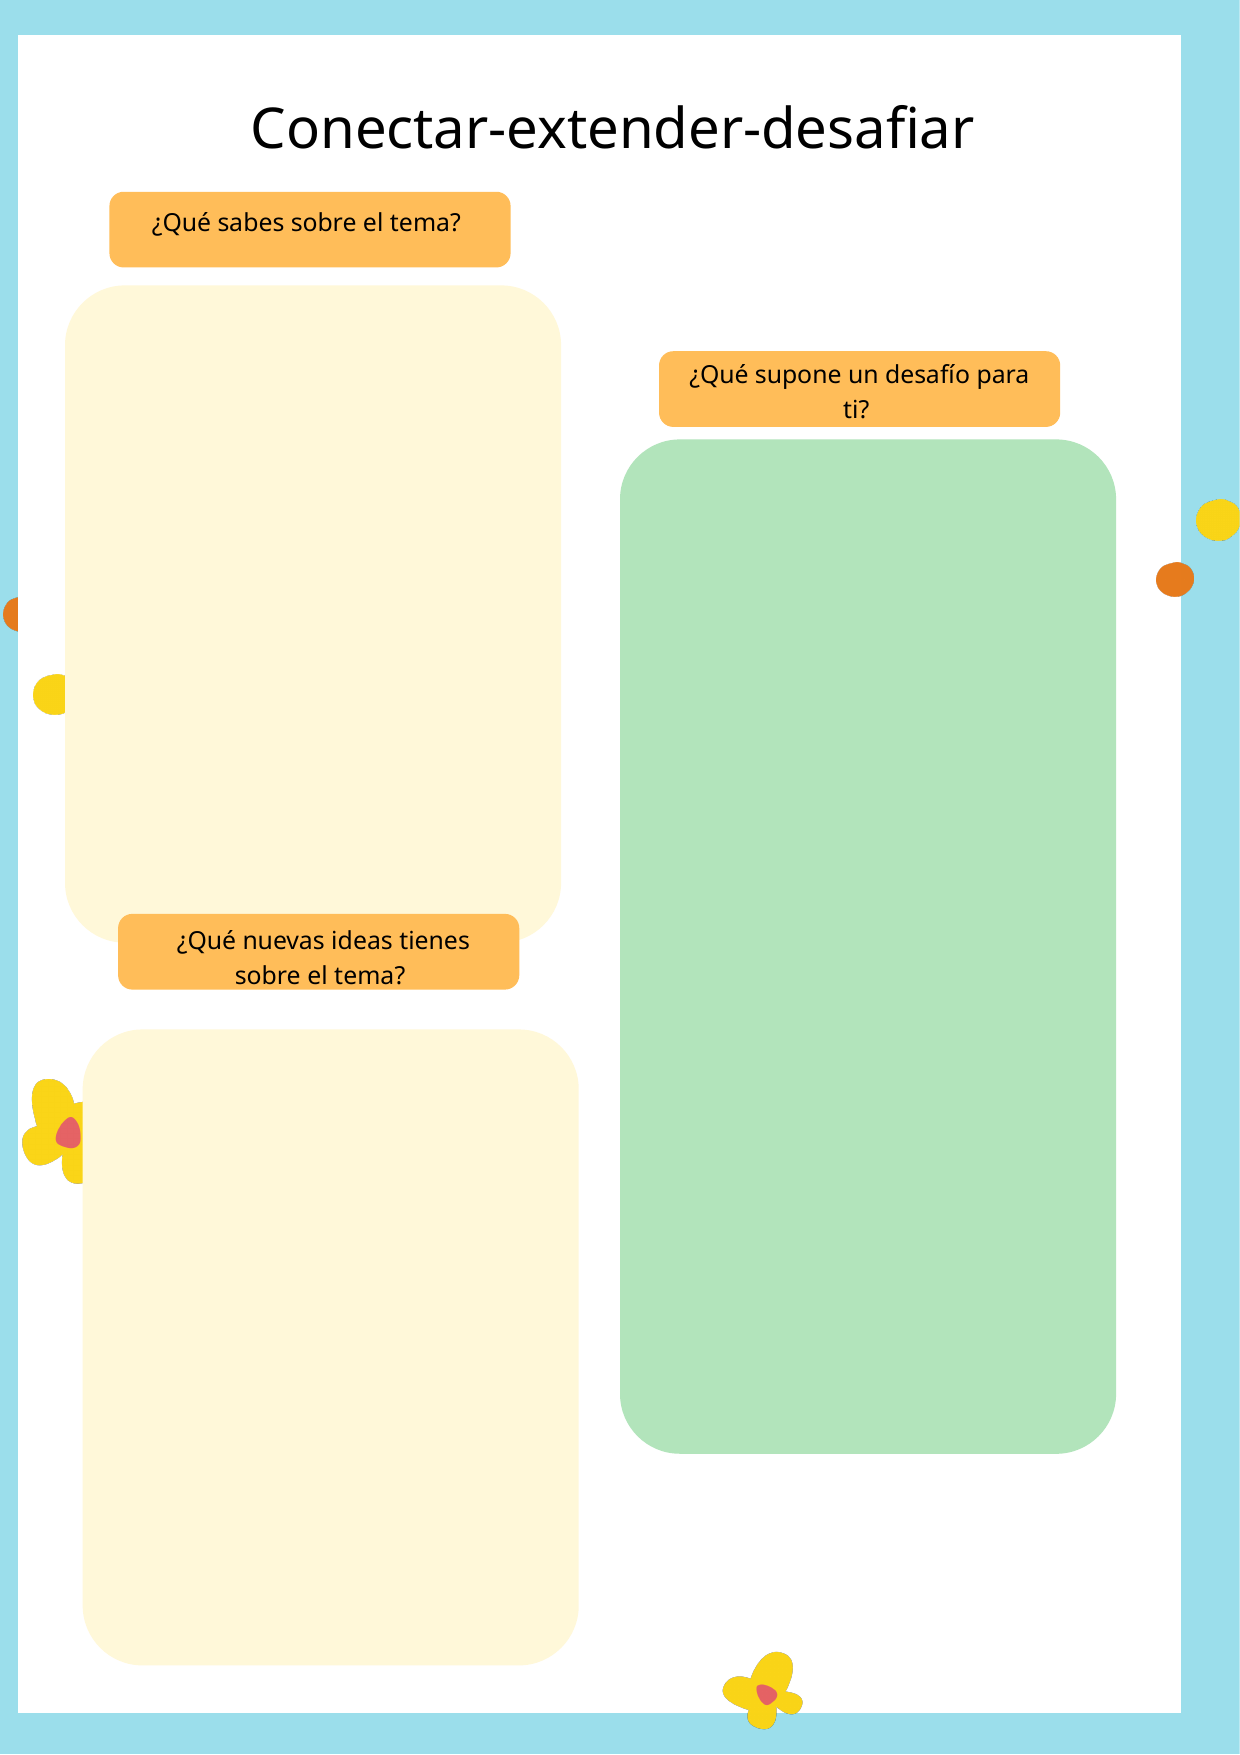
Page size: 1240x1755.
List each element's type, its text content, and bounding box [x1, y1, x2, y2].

picture [1196, 499, 1240, 541]
text_box ¿Qué sabes sobre el tema? [137, 201, 483, 237]
text_box Conectar-extender-desafiar [211, 81, 1029, 160]
picture [710, 1630, 826, 1747]
picture [1156, 562, 1194, 597]
picture [3, 596, 18, 632]
picture [16, 1076, 83, 1186]
text_box ¿Qué nuevas ideas tienes sobre el tema? [150, 920, 497, 990]
picture [33, 674, 65, 715]
text_box [18, 35, 1181, 1713]
text_box ¿Qué supone un desafío para ti? [686, 354, 1033, 424]
